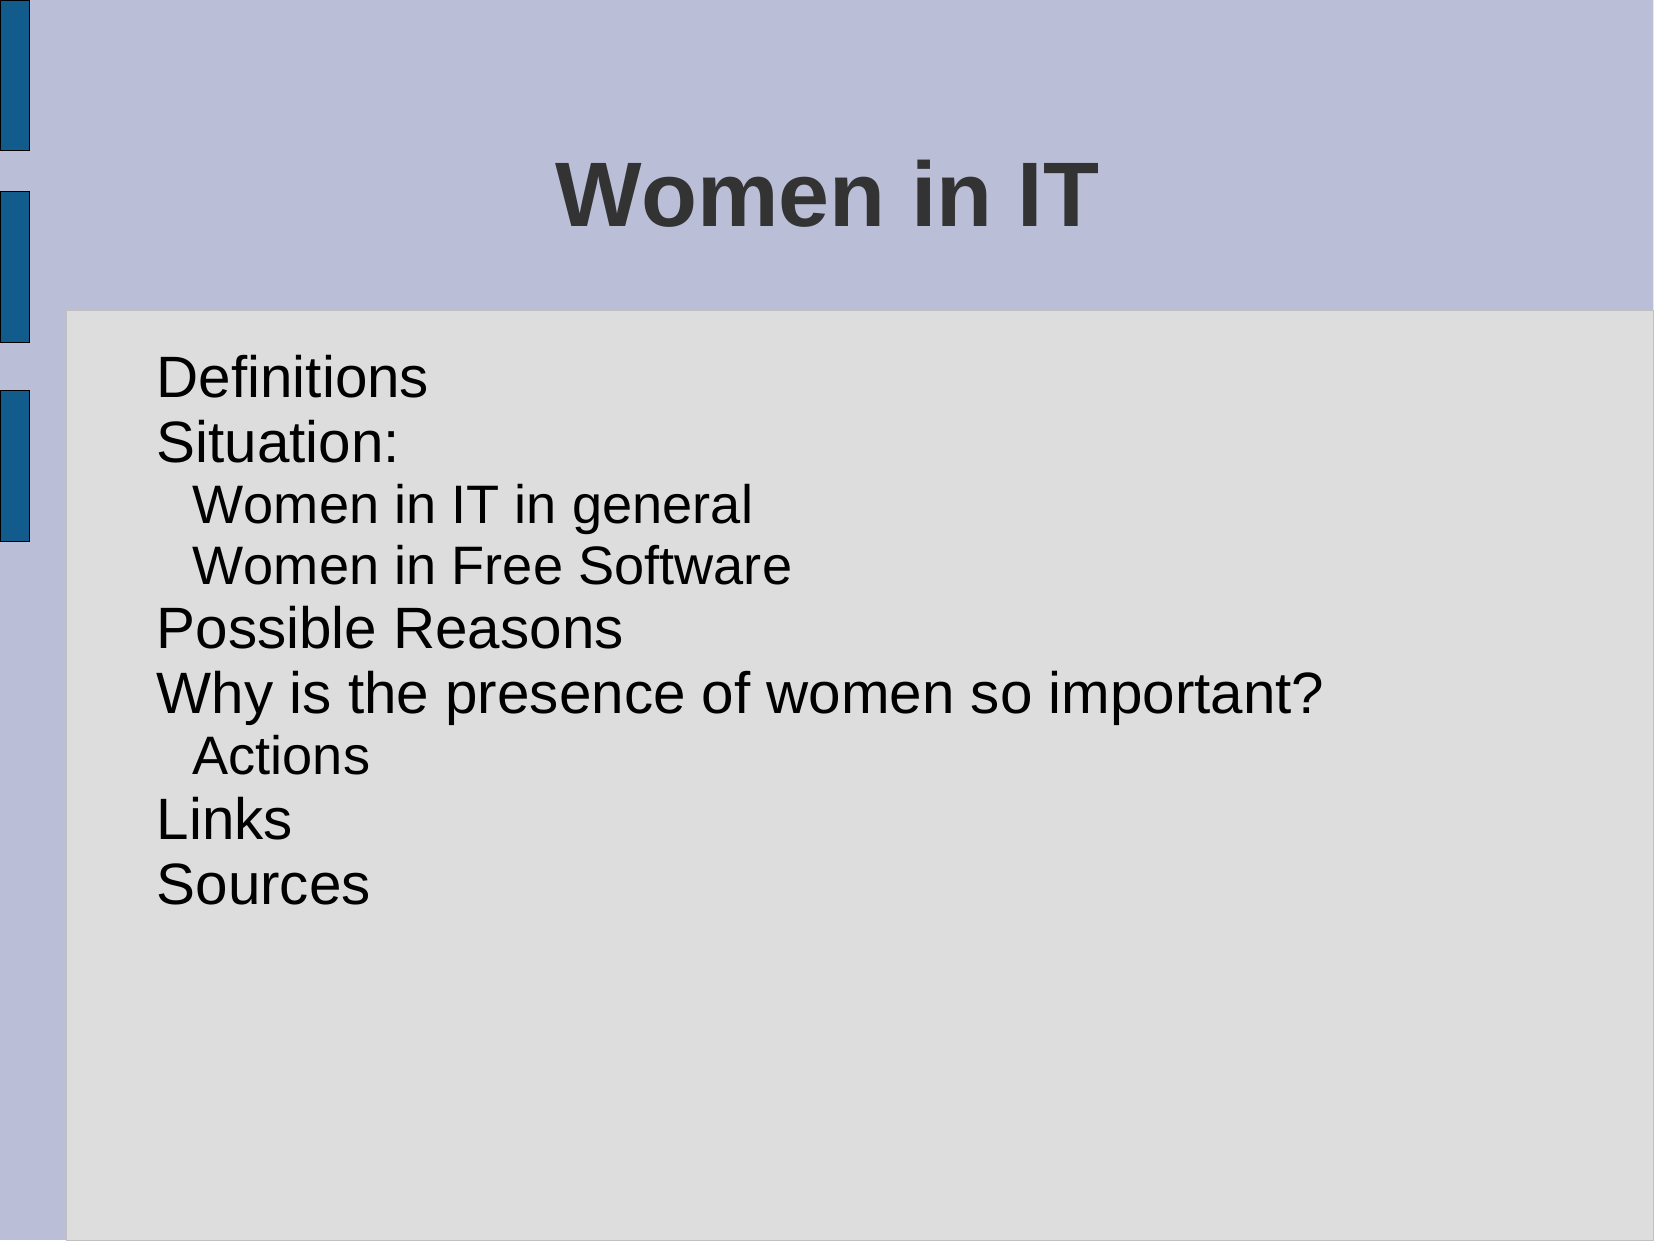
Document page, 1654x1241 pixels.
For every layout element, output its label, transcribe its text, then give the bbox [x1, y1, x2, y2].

title Women in IT [121, 91, 1534, 299]
list Definitions Situation: Women in IT in general Women in Free Software Possible Reasons Why is the presence of women so important? Actions Links Sources [121, 344, 1534, 1127]
